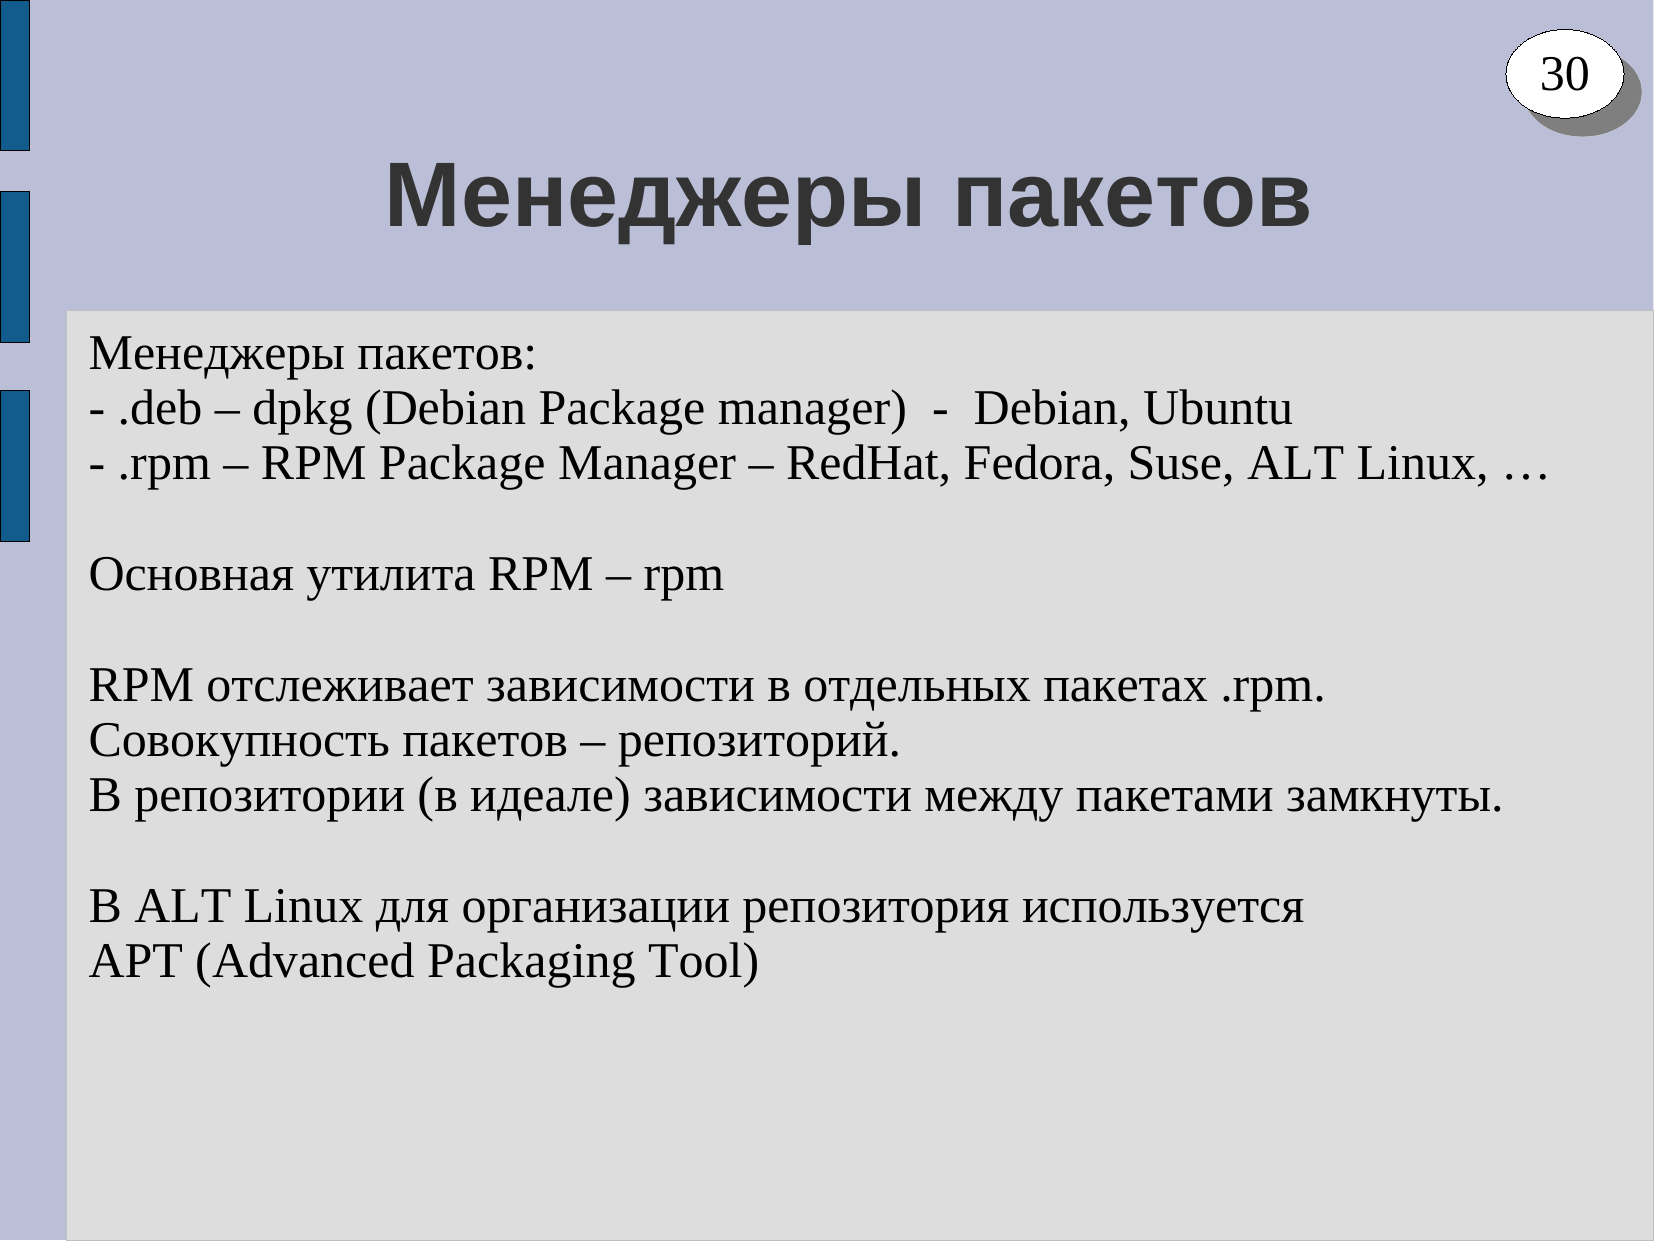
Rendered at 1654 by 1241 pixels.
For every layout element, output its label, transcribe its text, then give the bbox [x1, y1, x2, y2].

title Менеджеры пакетов [121, 91, 1534, 299]
text_box 30 [1505, 29, 1625, 119]
text_box Менеджеры пакетов: - .deb – dpkg (Debian Package manager) - Debian, Ubuntu - .rpm – RPM Package Manager – RedHat, Fedora, Suse, ALT Linux, … Основная утилита RPM – rpm RPM отслеживает зависимости в отдельных пакетах .rpm. Совокупность пакетов – репозиторий. В репозитории (в идеале) зависимости между пакетами замкнуты. В ALT Linux для организации репозитория используется APT (Advanced Packaging Tool) [88, 324, 1552, 1050]
